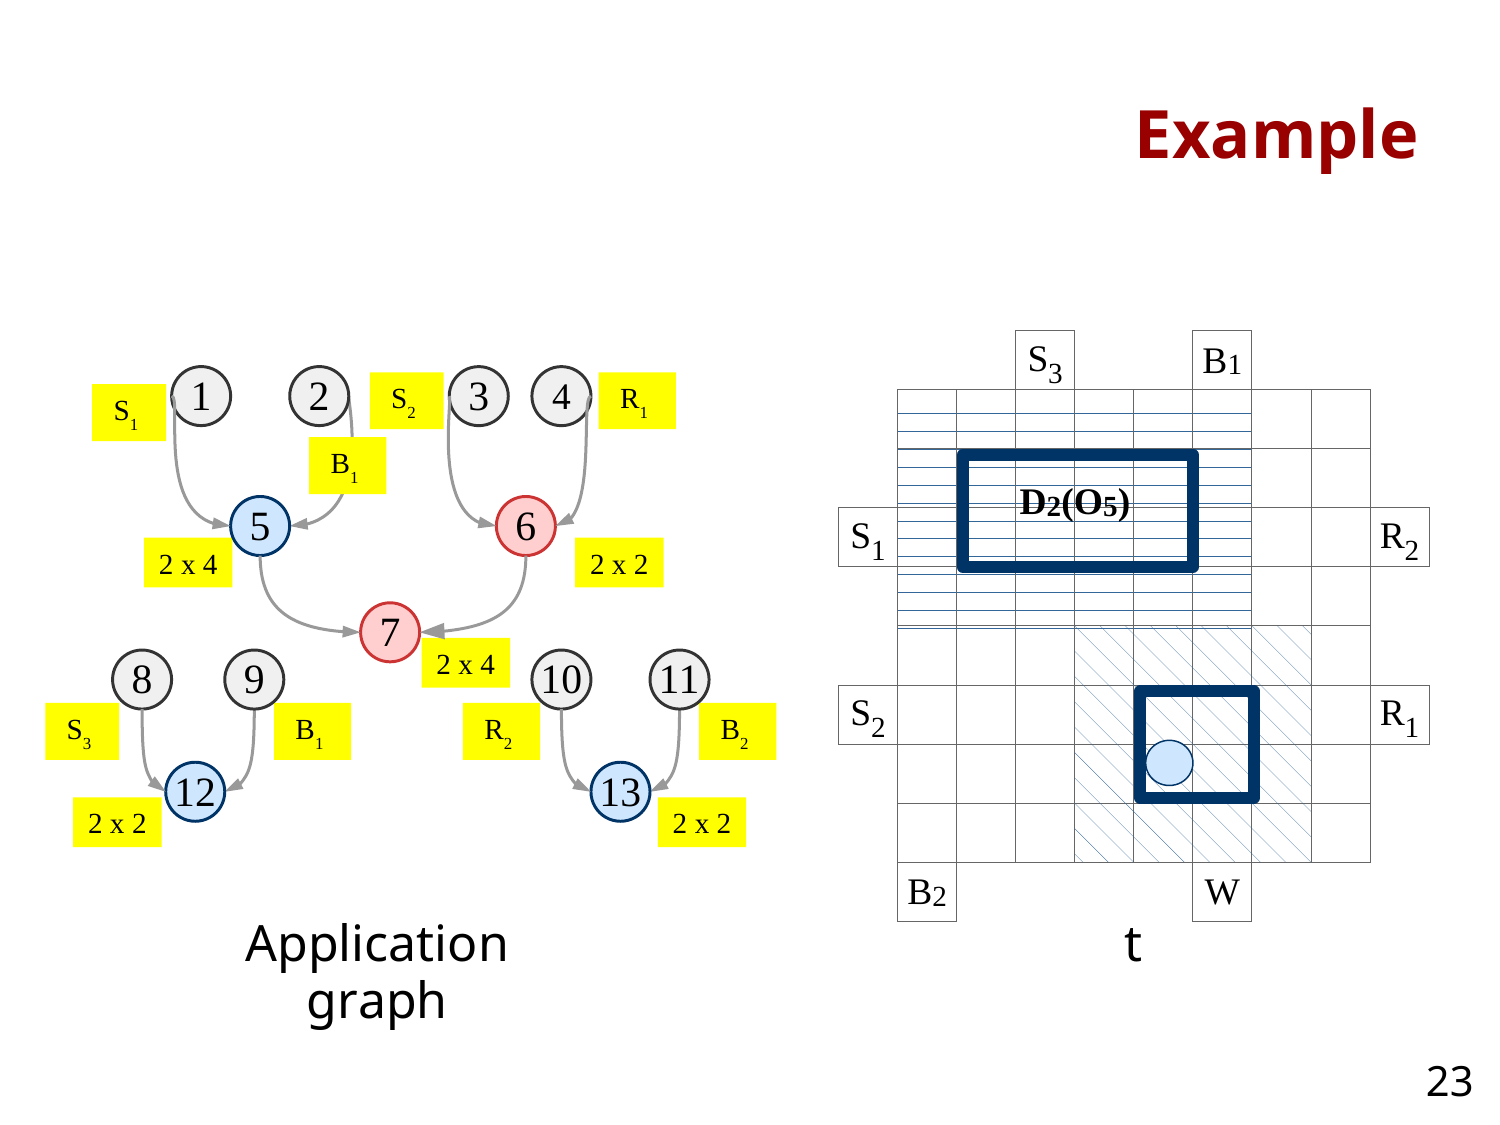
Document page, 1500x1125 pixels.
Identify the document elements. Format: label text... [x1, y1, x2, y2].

text_box S3 [1015, 330, 1075, 390]
text_box [957, 571, 1015, 625]
text_box 7 [360, 602, 420, 662]
text_box [1134, 508, 1187, 561]
text_box 2 x 2 [575, 537, 664, 588]
text_box S2 [369, 372, 444, 430]
text_box 9 [224, 650, 284, 710]
text_box [957, 626, 1015, 633]
text_box 2 x 2 [73, 797, 162, 848]
text_box [1134, 461, 1187, 507]
text_box [1016, 395, 1074, 448]
text_box R1 [1370, 685, 1430, 745]
text_box t [912, 907, 1355, 981]
text_box 13 [590, 762, 651, 822]
text_box [1075, 395, 1133, 448]
text_box [1193, 395, 1251, 448]
text_box R2 [462, 702, 541, 760]
text_box 6 [496, 496, 556, 556]
text_box B1 [1192, 330, 1252, 390]
text_box [957, 395, 1015, 448]
text_box 4 [531, 366, 591, 426]
text_box [898, 508, 956, 566]
text_box [1075, 554, 1133, 561]
title Example [75, 44, 1419, 227]
text_box [1134, 395, 1192, 448]
text_box [1197, 449, 1251, 507]
text_box [1016, 567, 1312, 863]
text_box [969, 508, 1015, 561]
text_box S2 [838, 685, 898, 745]
text_box [969, 461, 1015, 507]
text_box 2 x 4 [421, 637, 511, 688]
text_box 2 [289, 366, 349, 426]
text_box [1016, 461, 1074, 472]
text_box 2 x 2 [657, 797, 747, 848]
text_box [1075, 461, 1133, 472]
text_box 5 [230, 496, 290, 556]
text_box D2(O5) [981, 472, 1169, 554]
text_box R2 [1370, 507, 1430, 567]
text_box 2 x 4 [144, 537, 233, 588]
text_box B1 [309, 437, 387, 495]
text_box S1 [92, 384, 167, 442]
text_box 1 [171, 366, 231, 426]
text_box B2 [897, 862, 957, 922]
text_box [898, 626, 956, 633]
text_box [898, 449, 956, 507]
text_box Application graph [156, 907, 599, 981]
text_box 12 [165, 762, 225, 822]
text_box 10 [531, 650, 591, 709]
text_box 11 [650, 650, 710, 710]
text_box S1 [838, 507, 898, 567]
text_box W [1192, 863, 1252, 907]
text_box [1016, 554, 1074, 561]
text_box R1 [598, 372, 676, 430]
text_box B2 [699, 702, 777, 760]
text_box 8 [112, 650, 172, 709]
text_box S3 [45, 702, 120, 760]
text_box [898, 567, 956, 625]
text_box 3 [449, 366, 509, 426]
text_box [898, 395, 956, 448]
text_box [1199, 508, 1251, 566]
text_box B1 [274, 702, 352, 760]
